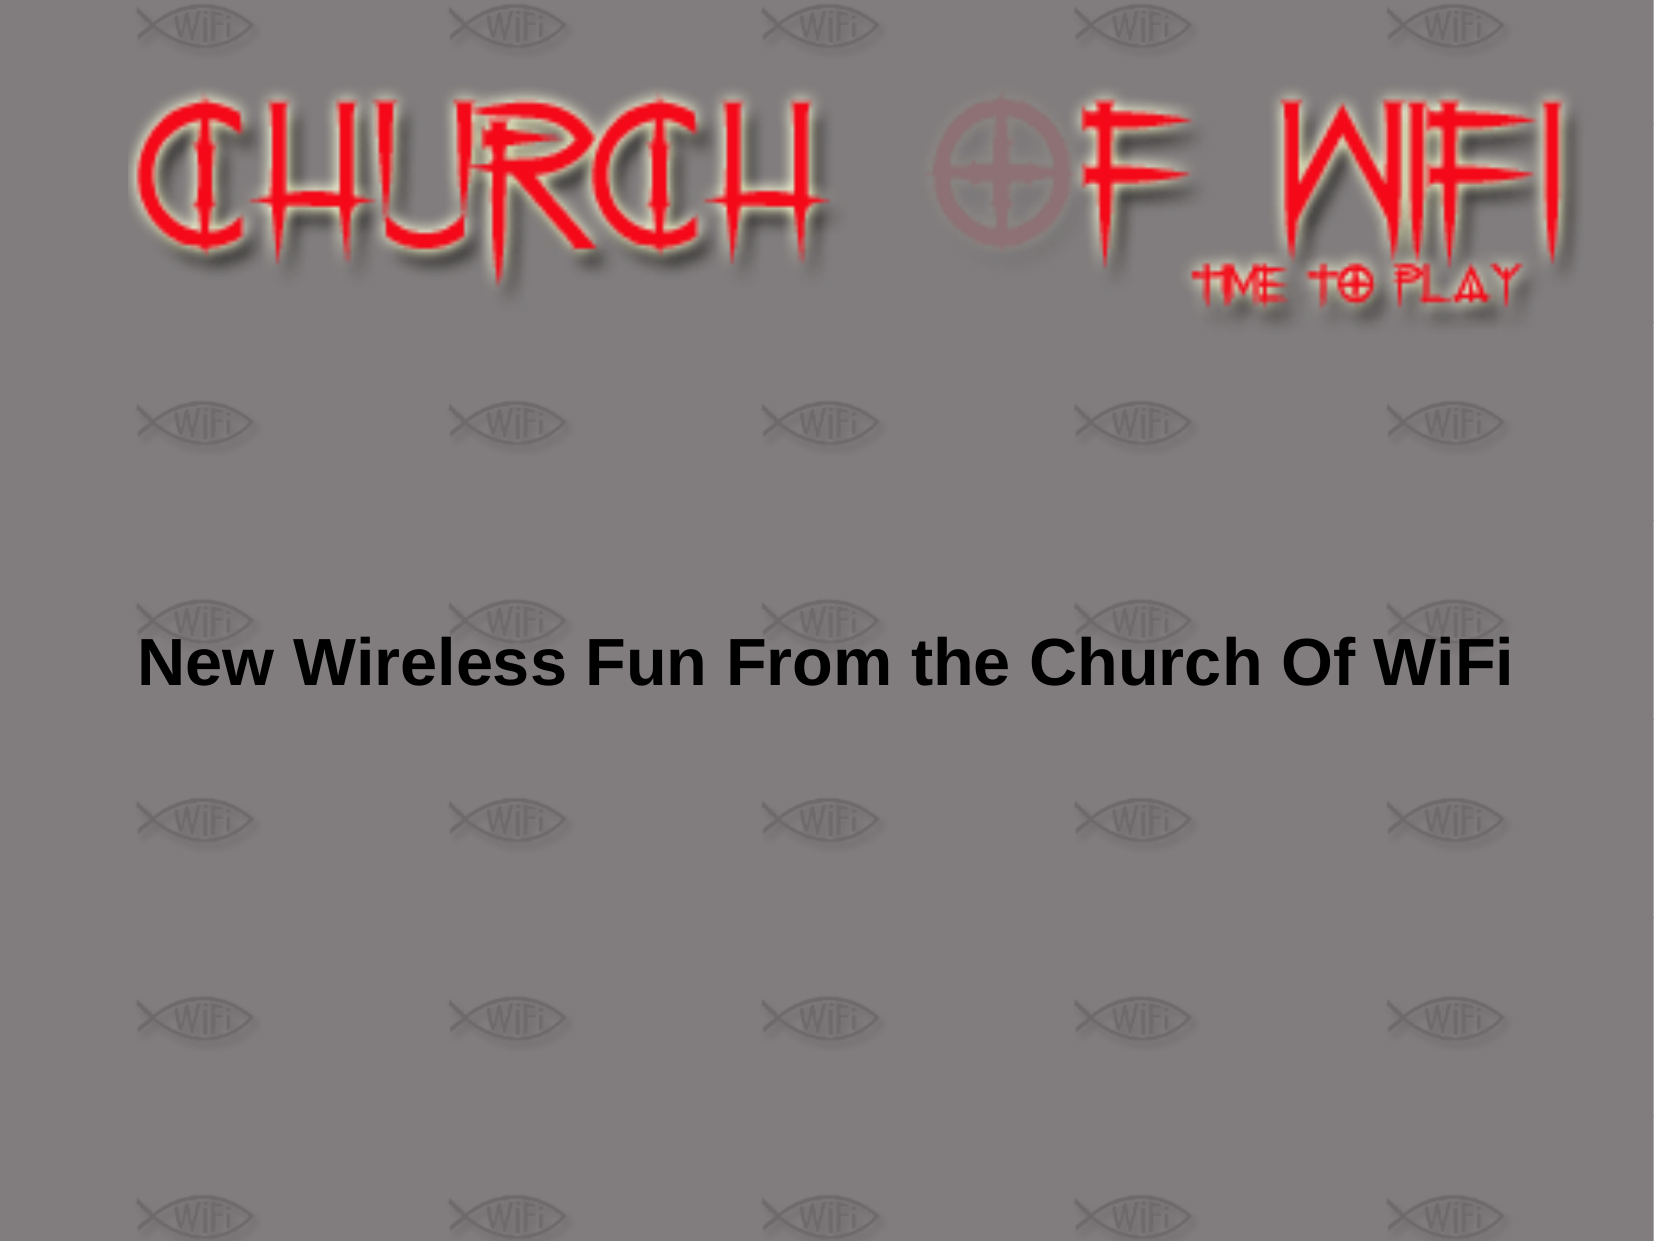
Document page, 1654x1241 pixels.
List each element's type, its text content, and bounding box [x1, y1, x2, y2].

picture [0, 0, 1654, 1241]
subtitle New Wireless Fun From the Church Of WiFi [82, 290, 1571, 1109]
